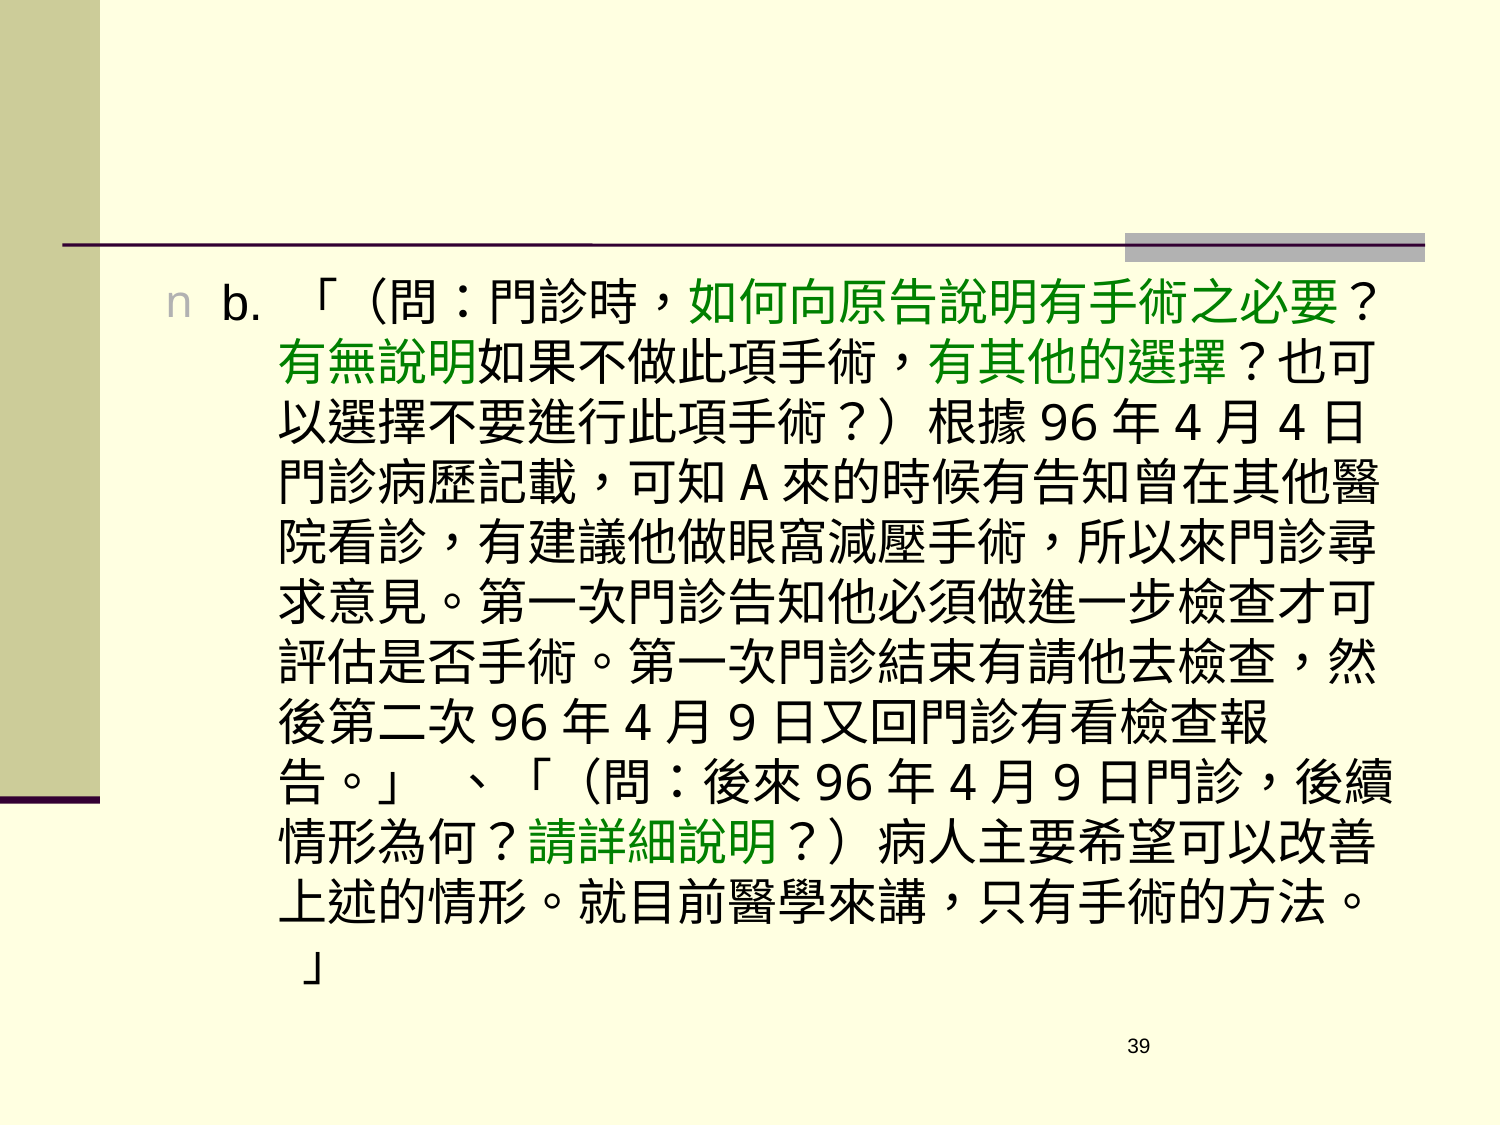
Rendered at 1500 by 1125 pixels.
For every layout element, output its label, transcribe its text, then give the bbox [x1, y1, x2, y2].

text_box [1112, 1025, 1426, 1101]
list b. 「（問：門診時，如何向原告說明有手術之必要？有無說明如果不做此項手術，有其他的選擇？也可以選擇不要進行此項手術？）根據96年4月4日門診病歷記載，可知A來的時候有告知曾在其他醫院看診，有建議他做眼窩減壓手術，所以來門診尋求意見。第一次門診告知他必須做進一步檢查才可評估是否手術。第一次門診結束有請他去檢查，然後第二次96年4月9日又回門診有看檢查報告。」 、「（問：後來96年4月9日門診，後續情形為何？請詳細說明？）病人主要希望可以改善上述的情形。就目前醫學來講，只有手術的方法。 」 [150, 262, 1426, 1006]
